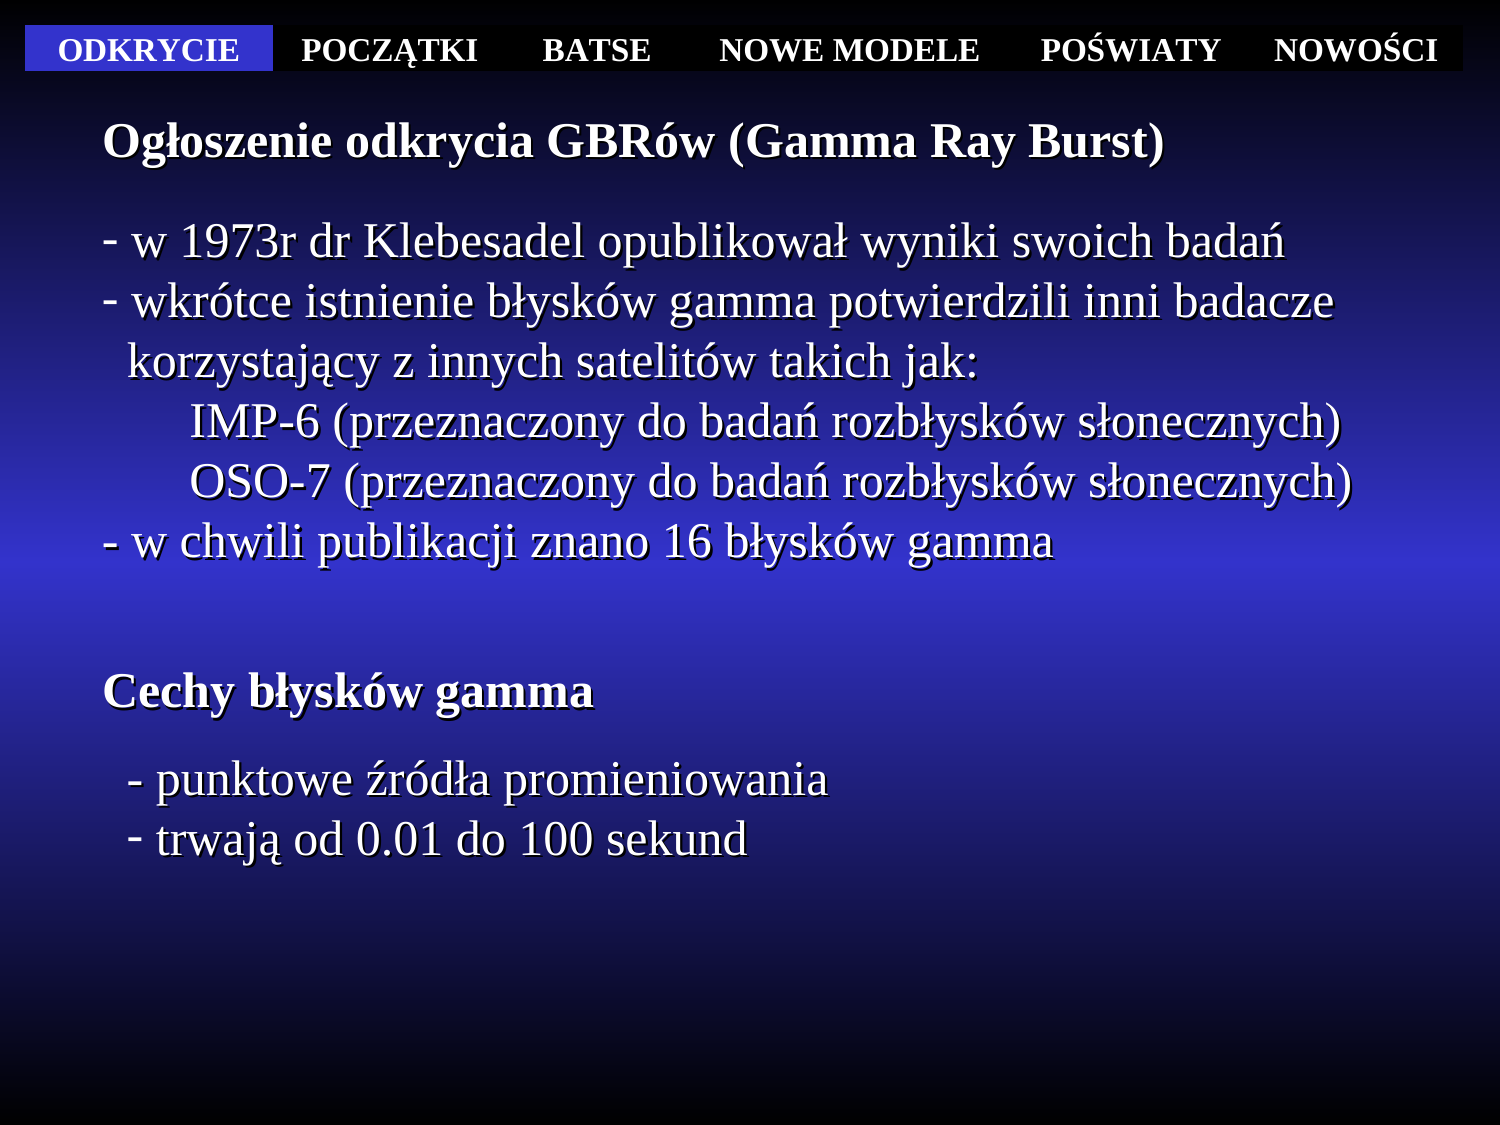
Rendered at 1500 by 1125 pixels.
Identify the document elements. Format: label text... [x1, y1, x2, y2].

table_header POŚWIATY [1013, 25, 1250, 71]
text_box - punktowe źródła promieniowania trwają od 0.01 do 100 sekund [111, 737, 844, 873]
text_box Cechy błysków gamma [87, 649, 610, 726]
table_header NOWOŚCI [1250, 25, 1463, 71]
text_box Ogłoszenie odkrycia GBRów (Gamma Ray Burst) [87, 99, 1181, 176]
table_header ODKRYCIE [25, 25, 273, 71]
table_header BATSE [507, 25, 688, 71]
text_box w 1973r dr Klebesadel opublikował wyniki swoich badań wkrótce istnienie błysków gamma potwierdzili inni badacze korzystający z innych satelitów takich jak: IMP-6 (przeznaczony do badań rozbłysków słonecznych) OSO-7 (przeznaczony do badań rozbłysków słonecznych) - w chwili publikacji znano 16 błysków gamma [87, 199, 1368, 576]
table_header NOWE MODELE [688, 25, 1013, 71]
table_header POCZĄTKI [273, 25, 507, 71]
